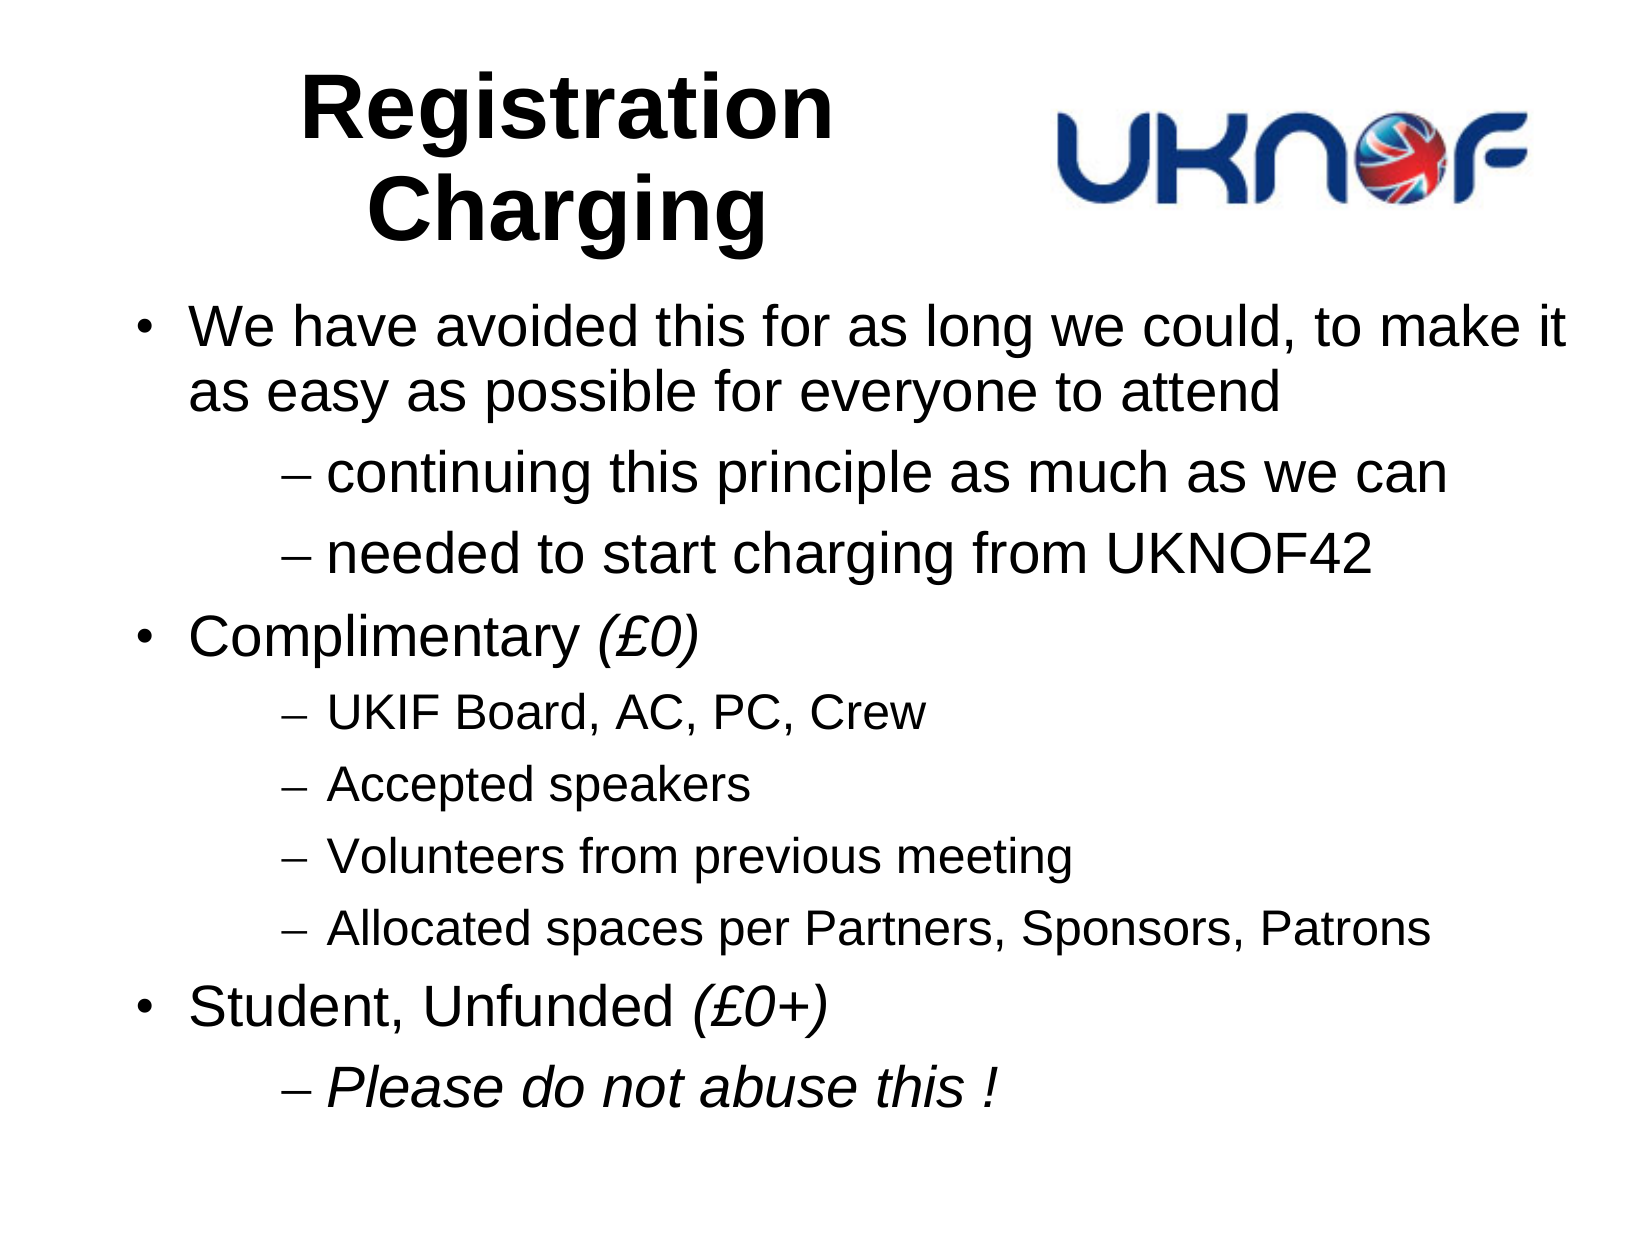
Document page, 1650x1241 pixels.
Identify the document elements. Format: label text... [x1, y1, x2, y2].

picture [1050, 93, 1536, 225]
title Registration Charging [123, 37, 1013, 279]
list We have avoided this for as long we could, to make it as easy as possible for everyone to attend continuing this principle as much as we can needed to start charging from UKNOF42 Complimentary (£0) UKIF Board, AC, PC, Crew Accepted speakers Volunteers from previous meeting Allocated spaces per Partners, Sponsors, Patrons Student, Unfunded (£0+) Please do not abuse this ! [75, 293, 1576, 1120]
